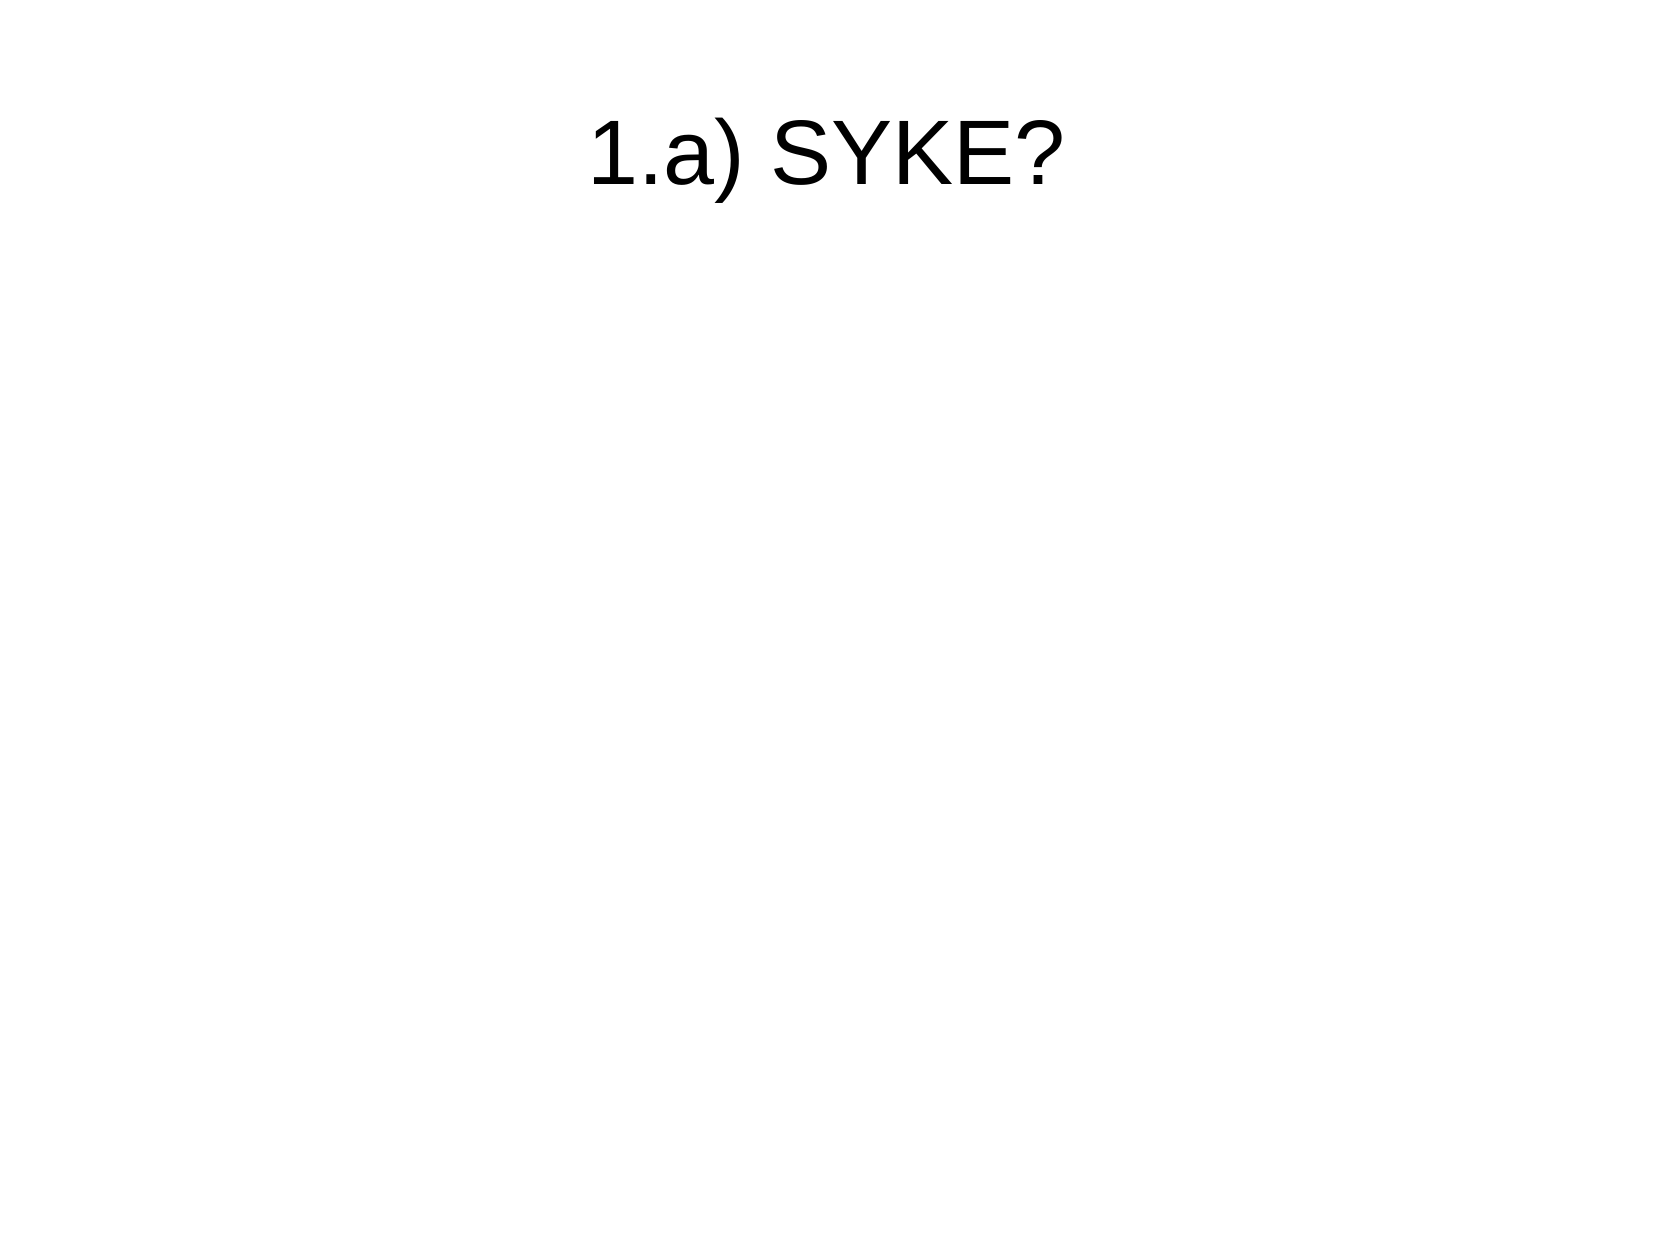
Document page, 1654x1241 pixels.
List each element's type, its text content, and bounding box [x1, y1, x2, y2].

title 1.a) SYKE? [82, 49, 1571, 257]
